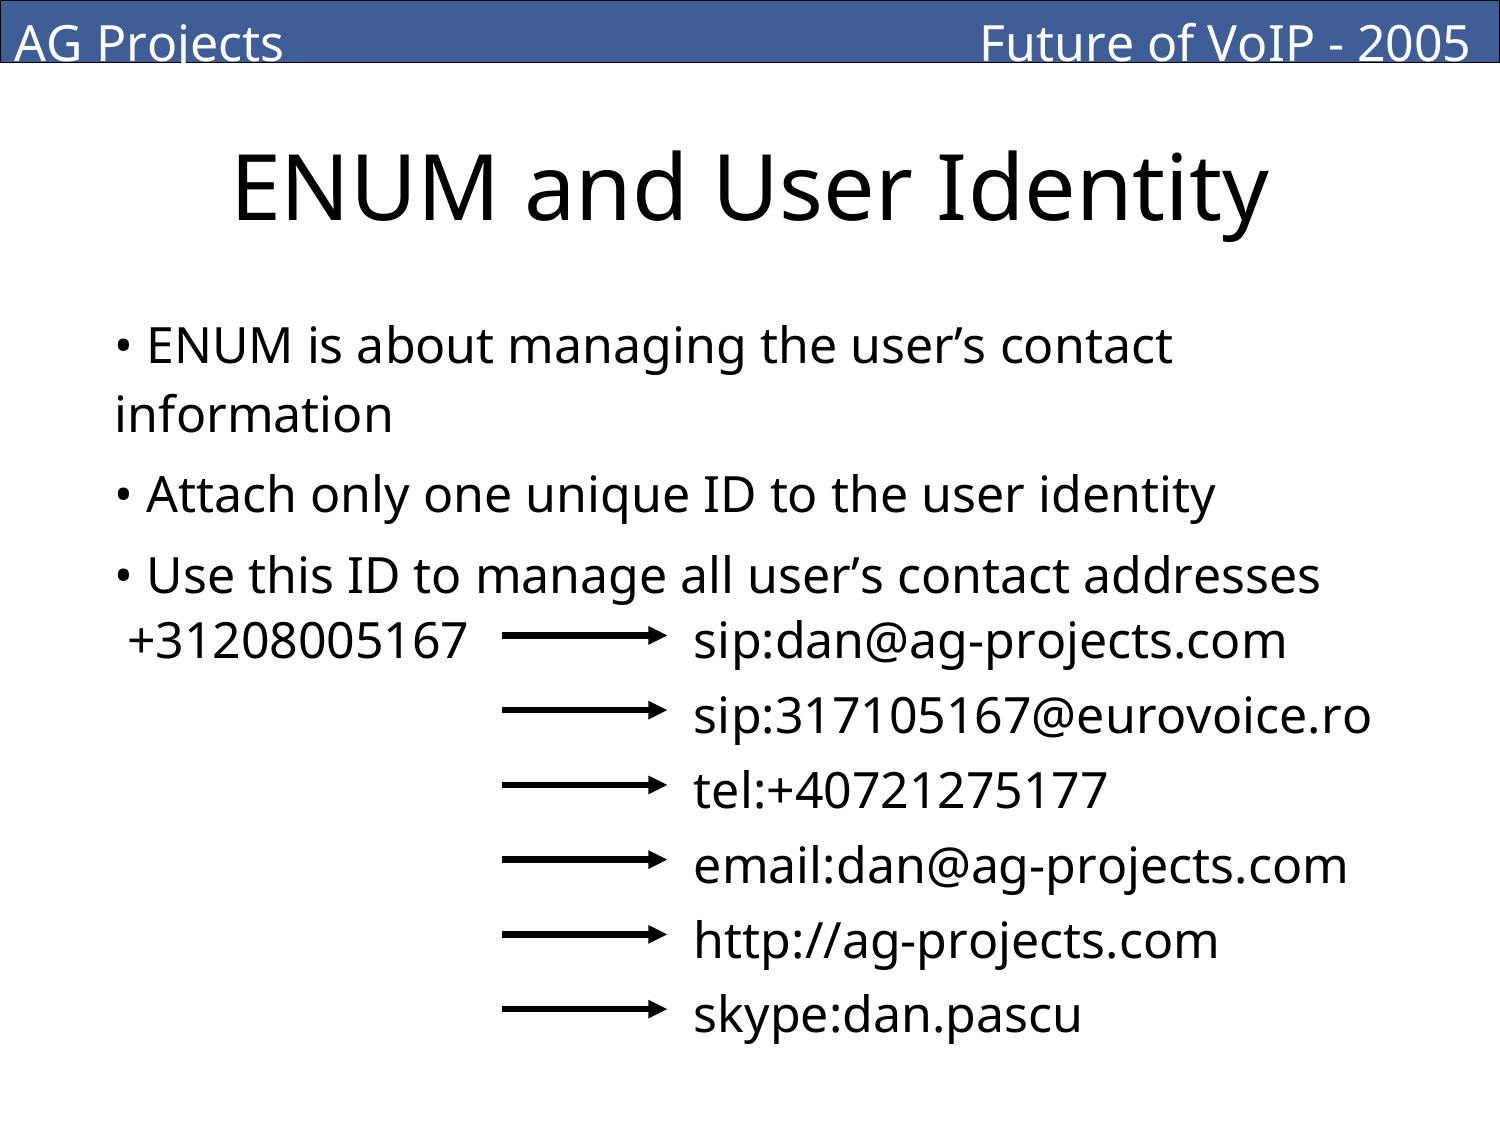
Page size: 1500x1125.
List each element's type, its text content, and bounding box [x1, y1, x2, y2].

text_box ENUM and User Identity [100, 115, 1400, 256]
text_box sip:dan@ag-projects.com [679, 597, 1424, 672]
subtitle ENUM is about managing the user’s contact information Attach only one unique ID to the user identity Use this ID to manage all user’s contact addresses [100, 302, 1424, 539]
text_box http://ag-projects.com [679, 896, 1424, 971]
text_box skype:dan.pascu [679, 971, 1424, 1047]
text_box sip:317105167@eurovoice.ro [679, 672, 1424, 747]
text_box tel:+40721275177 [679, 747, 1424, 822]
text_box +31208005167 [112, 597, 491, 673]
text_box email:dan@ag-projects.com [679, 822, 1424, 896]
